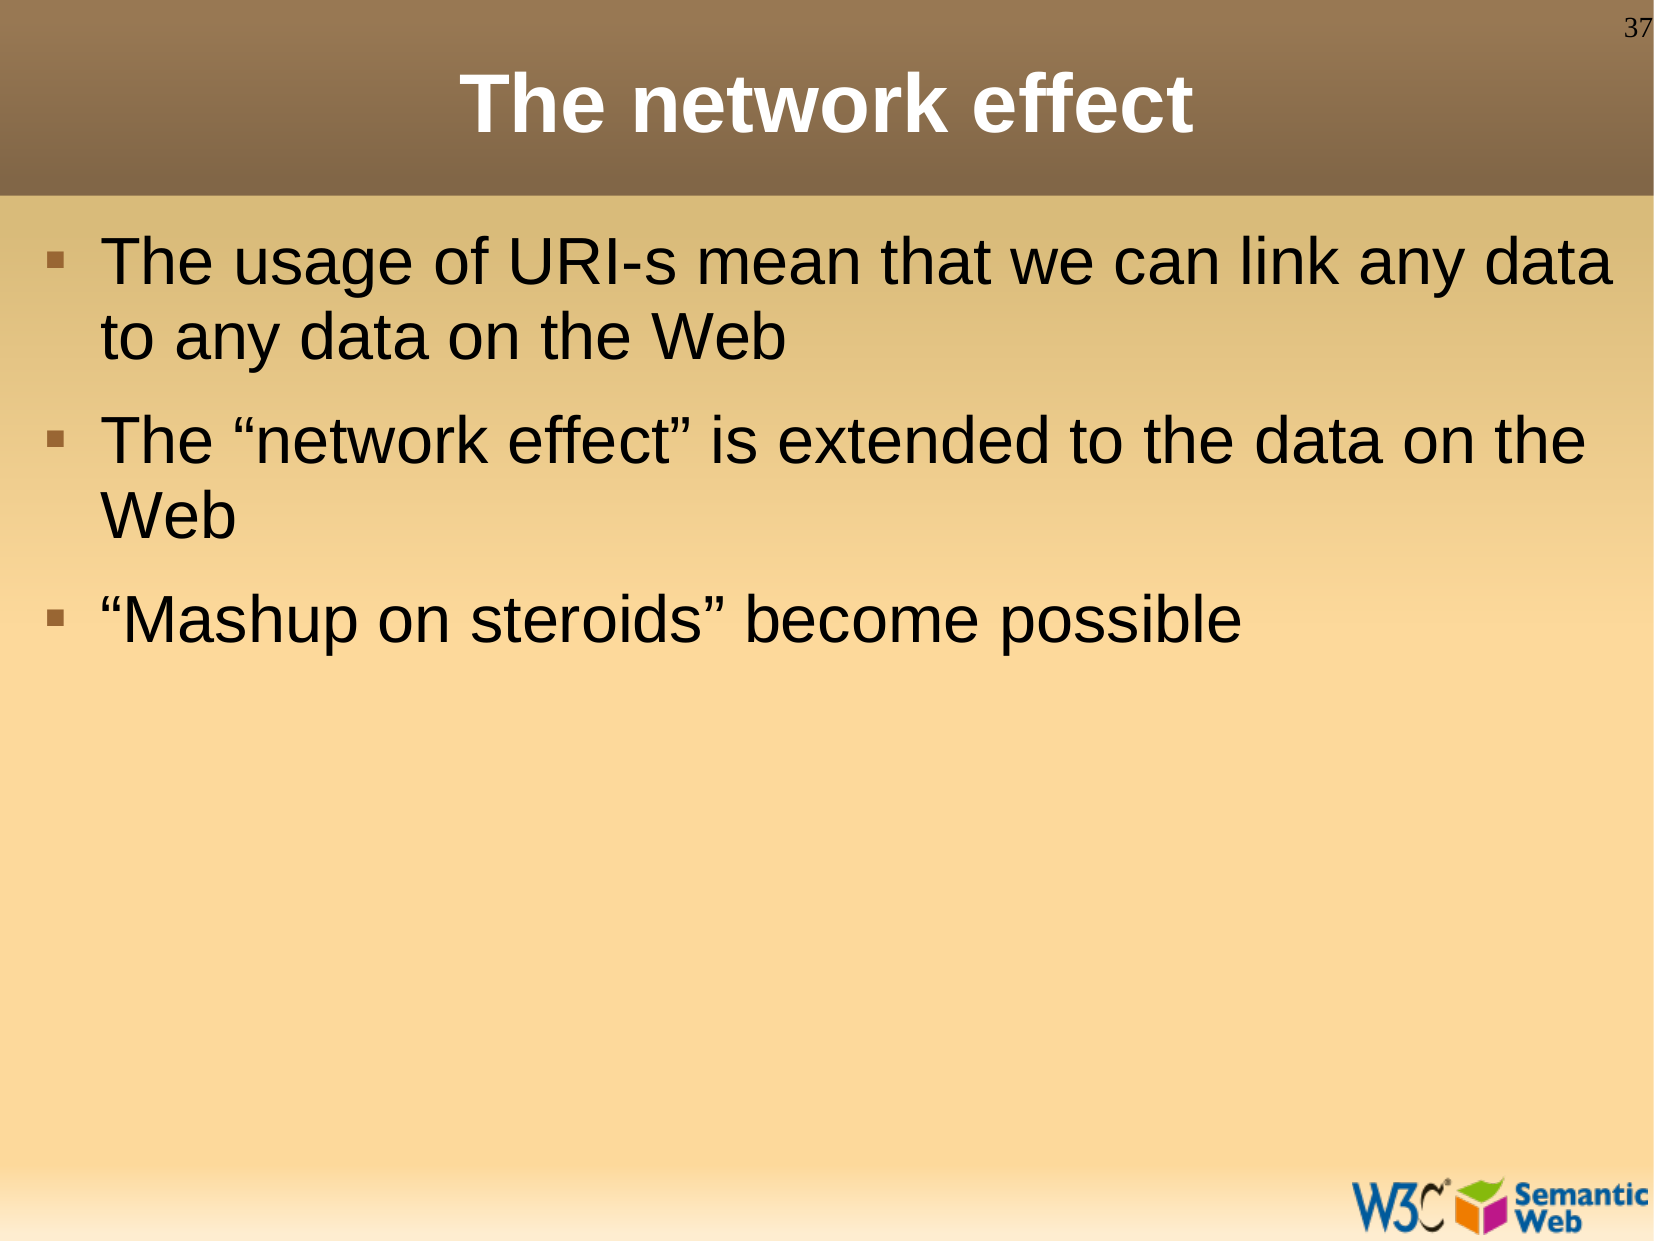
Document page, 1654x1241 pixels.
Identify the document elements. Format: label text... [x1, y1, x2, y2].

list The usage of URI-s mean that we can link any data to any data on the Web The “network effect” is extended to the data on the Web “Mashup on steroids” become possible [29, 224, 1624, 1210]
title The network effect [0, 0, 1654, 208]
picture [0, 208, 1654, 1241]
